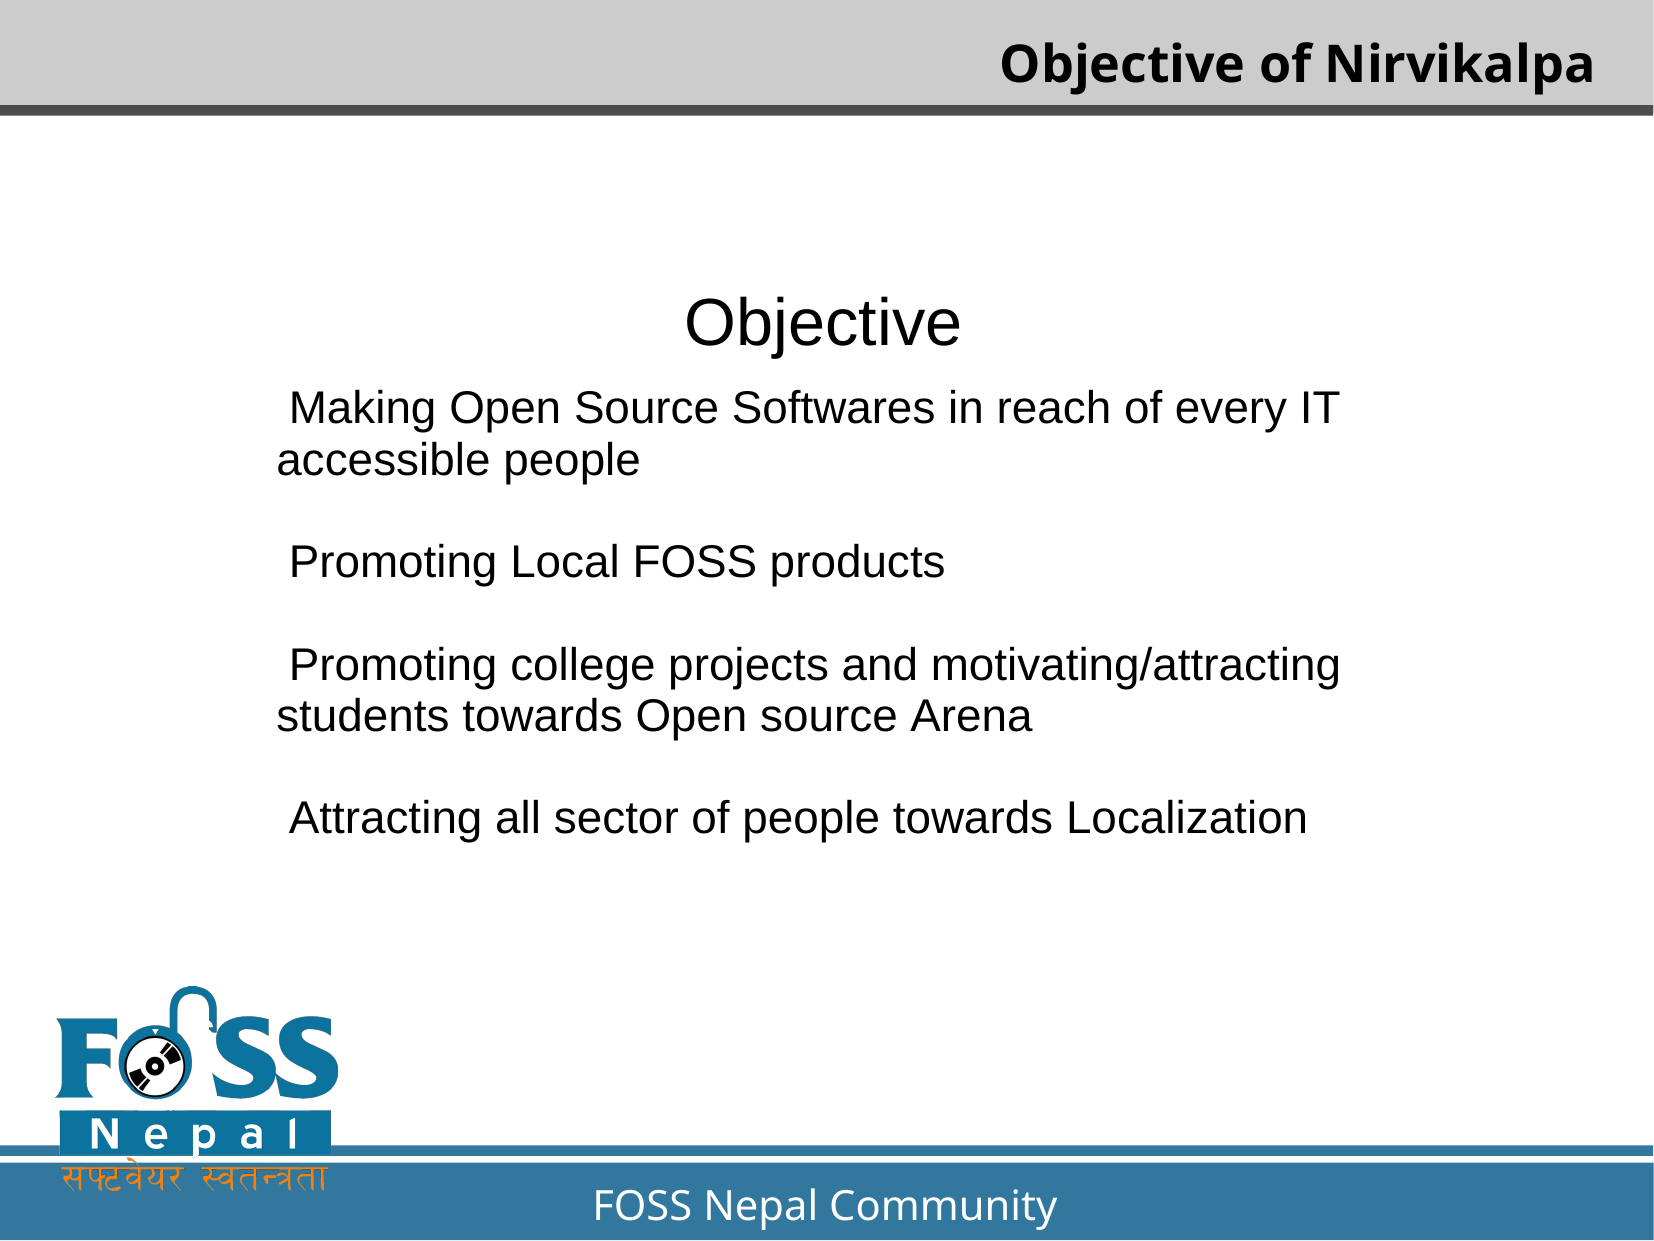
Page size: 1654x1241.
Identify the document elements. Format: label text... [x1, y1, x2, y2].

text_box Objective of Nirvikalpa [37, 19, 1611, 95]
picture [197, 986, 338, 1085]
picture [55, 986, 338, 1191]
text_box Objective [670, 277, 978, 375]
text_box Making Open Source Softwares in reach of every IT accessible people Promoting Local FOSS products Promoting college projects and motivating/attracting students towards Open source Arena Attracting all sector of people towards Localization [261, 375, 1387, 903]
